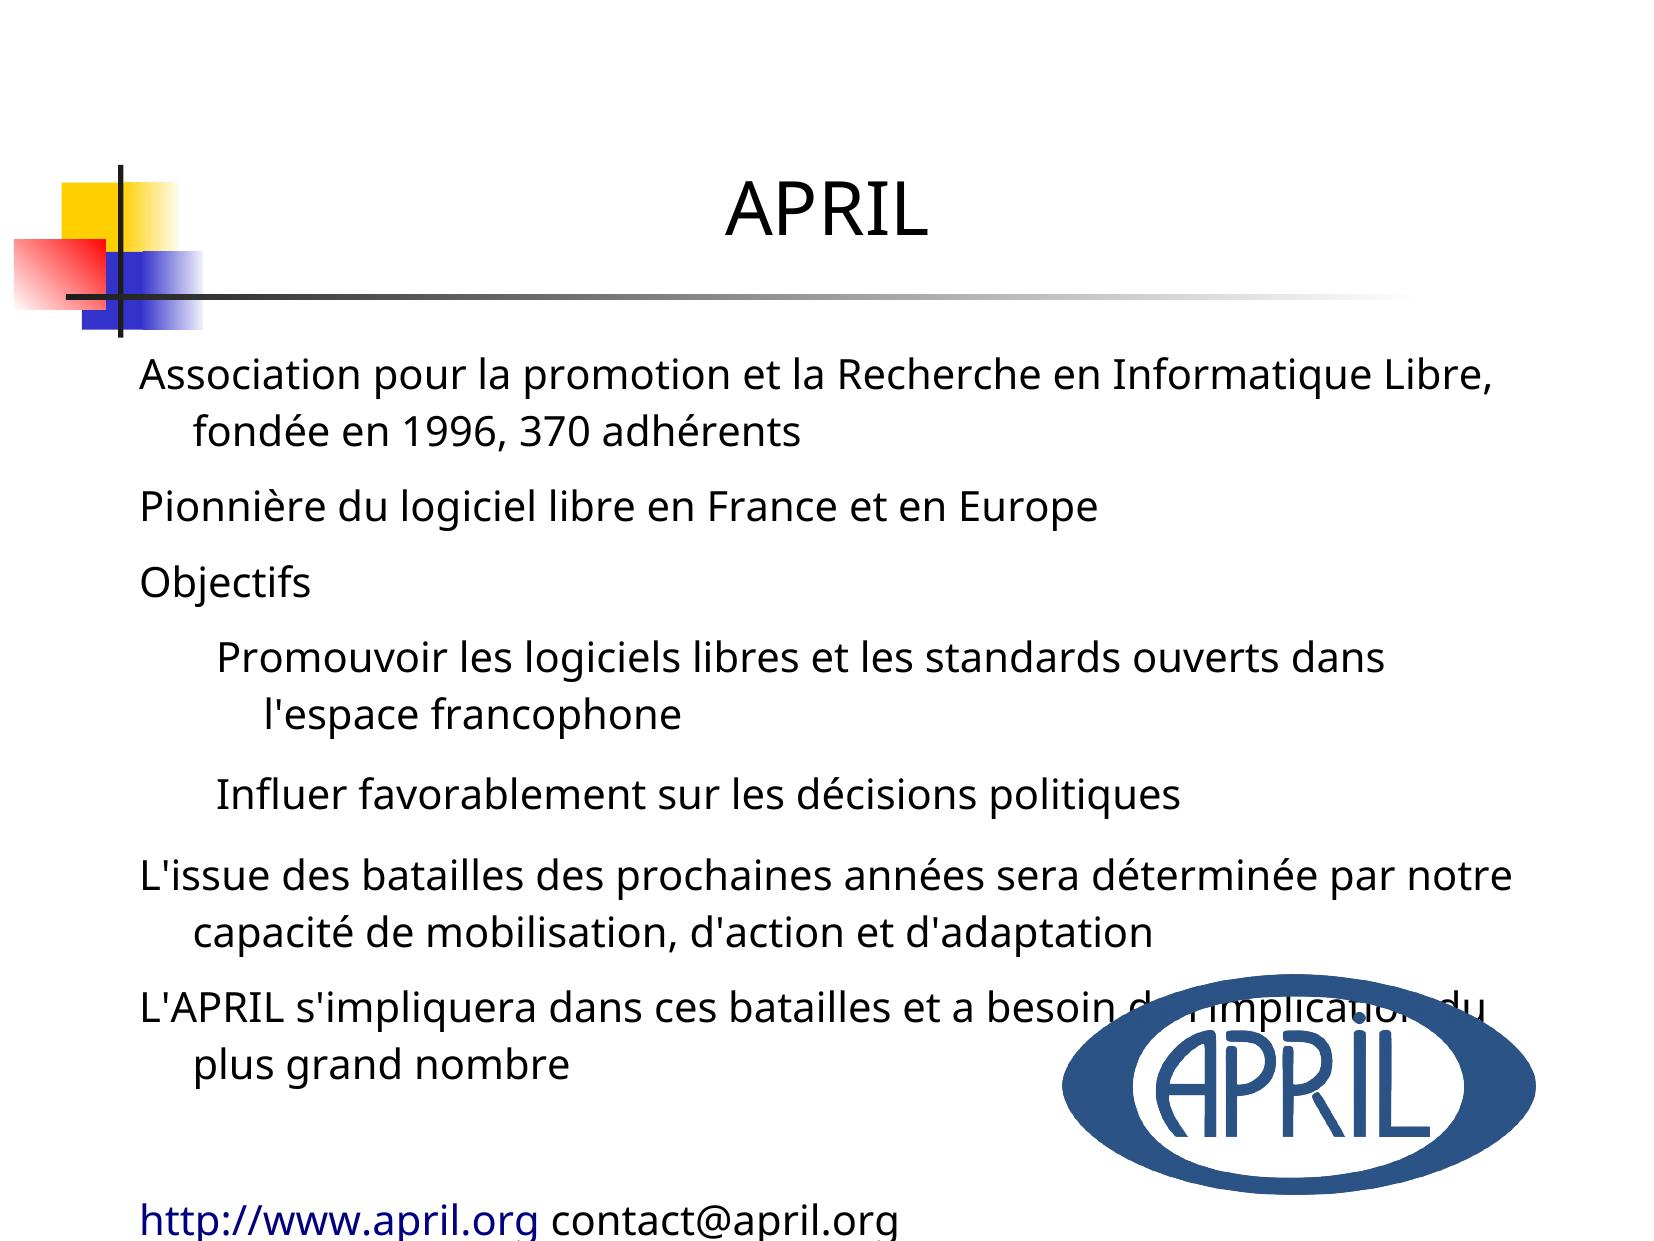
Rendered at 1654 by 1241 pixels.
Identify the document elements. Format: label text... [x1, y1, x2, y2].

list Association pour la promotion et la Recherche en Informatique Libre, fondée en 1996, 370 adhérents Pionnière du logiciel libre en France et en Europe Objectifs Promouvoir les logiciels libres et les standards ouverts dans l'espace francophone Influer favorablement sur les décisions politiques L'issue des batailles des prochaines années sera déterminée par notre capacité de mobilisation, d'action et d'adaptation L'APRIL s'impliquera dans ces batailles et a besoin de l'implication du plus grand nombre http://www.april.org contact@april.org [121, 344, 1534, 1167]
title APRIL [121, 102, 1534, 311]
picture [1062, 974, 1536, 1195]
